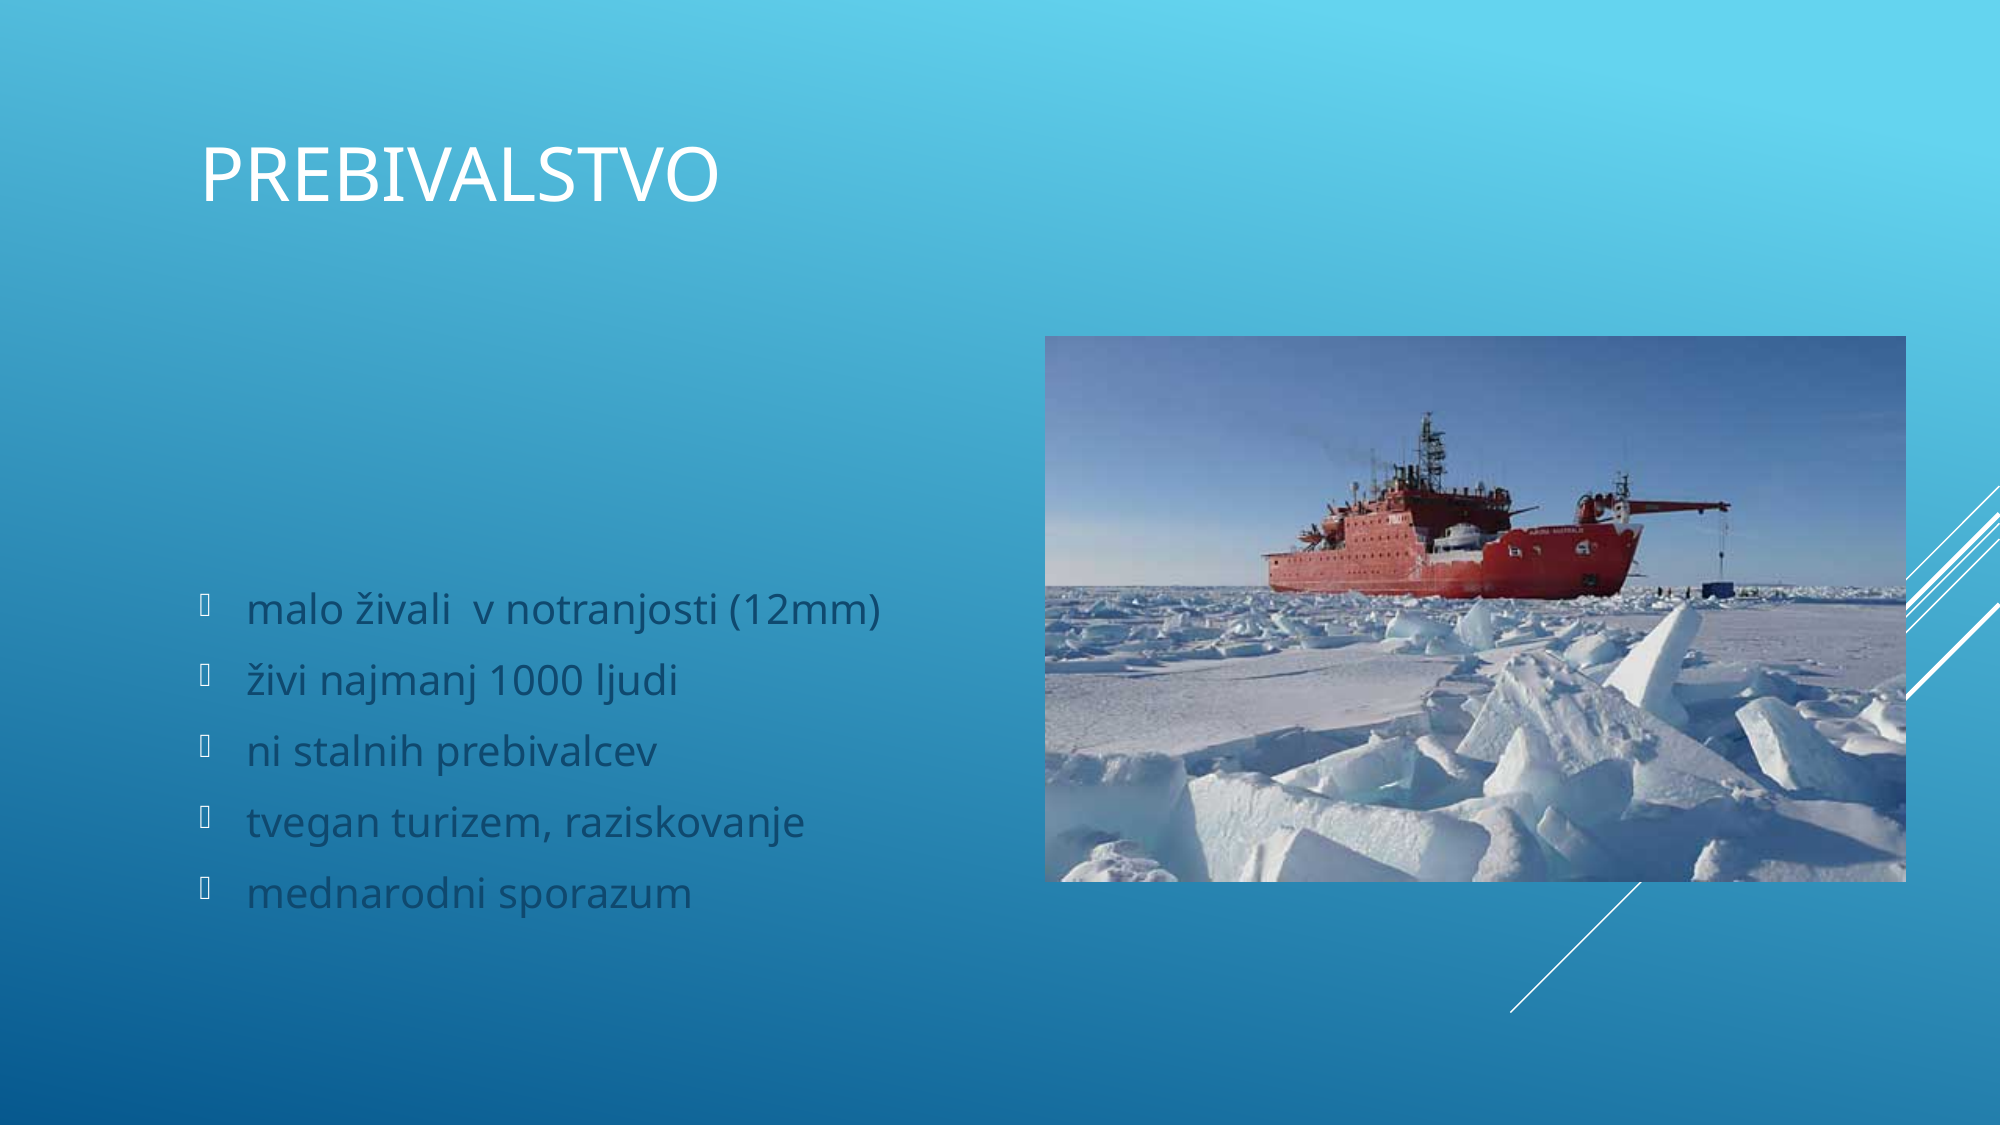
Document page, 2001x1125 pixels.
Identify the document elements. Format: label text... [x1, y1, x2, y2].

title Prebivalstvo [184, 48, 1585, 296]
list malo živali v notranjosti (12mm) živi najmanj 1000 ljudi ni stalnih prebivalcev tvegan turizem, raziskovanje mednarodni sporazum [184, 488, 1585, 1082]
picture [1045, 336, 1906, 882]
